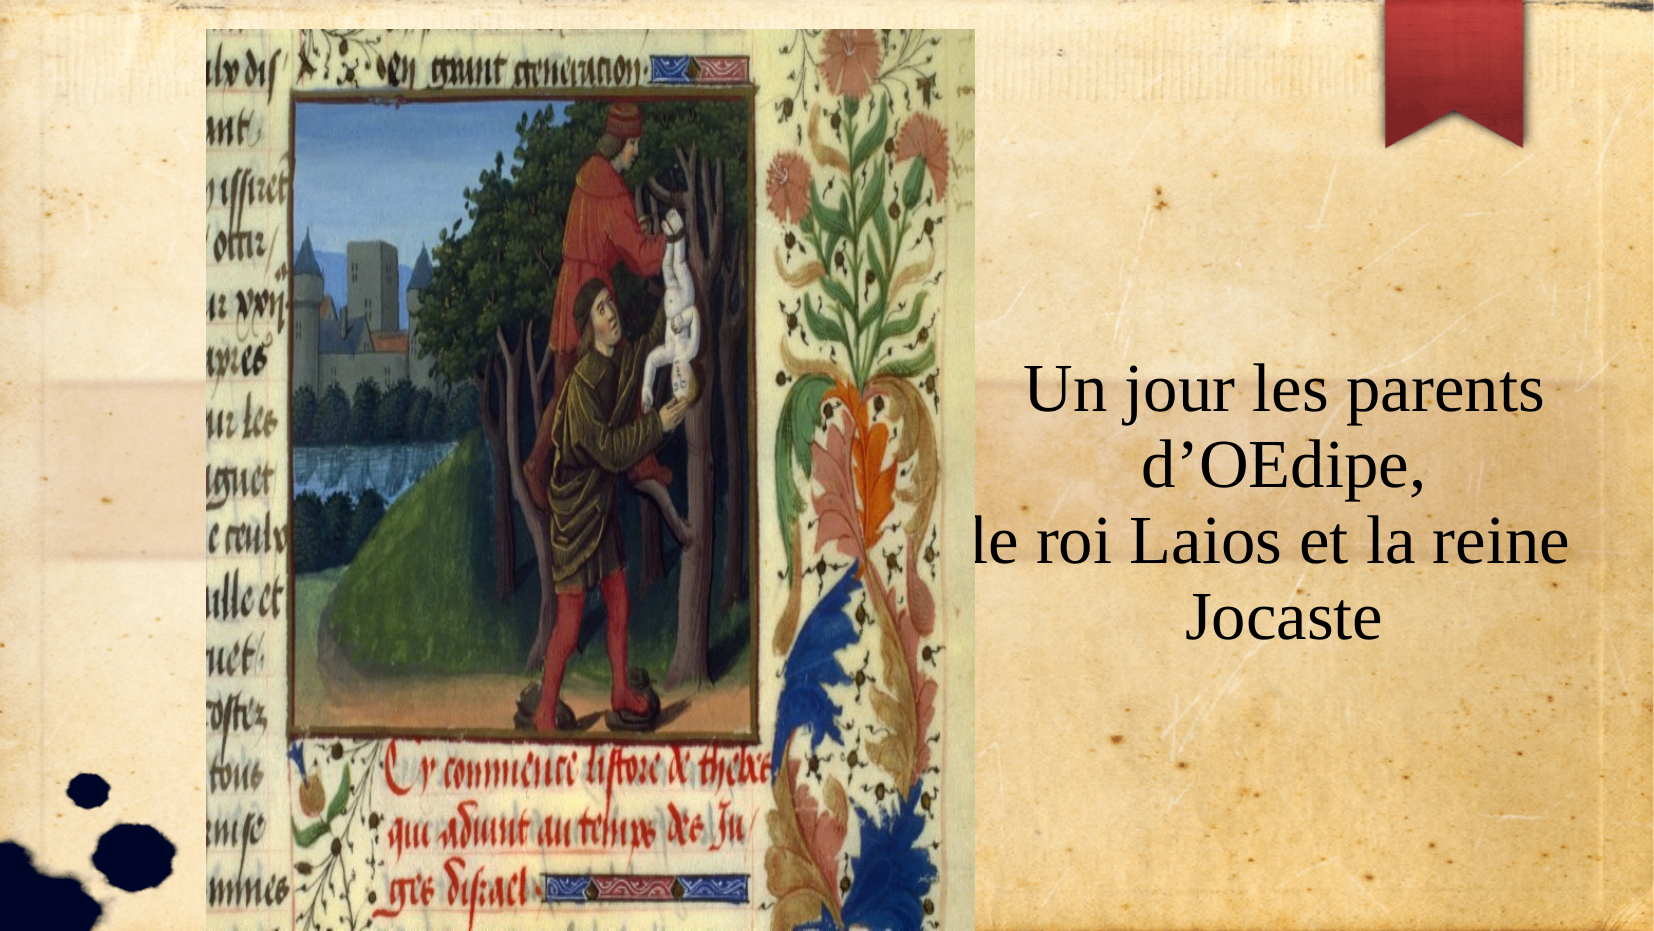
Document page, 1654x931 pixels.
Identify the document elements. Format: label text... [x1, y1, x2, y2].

picture [0, 0, 1654, 931]
title Un jour les parents d’OEdipe, le roi Laios et la reine Jocaste [975, 118, 1625, 886]
